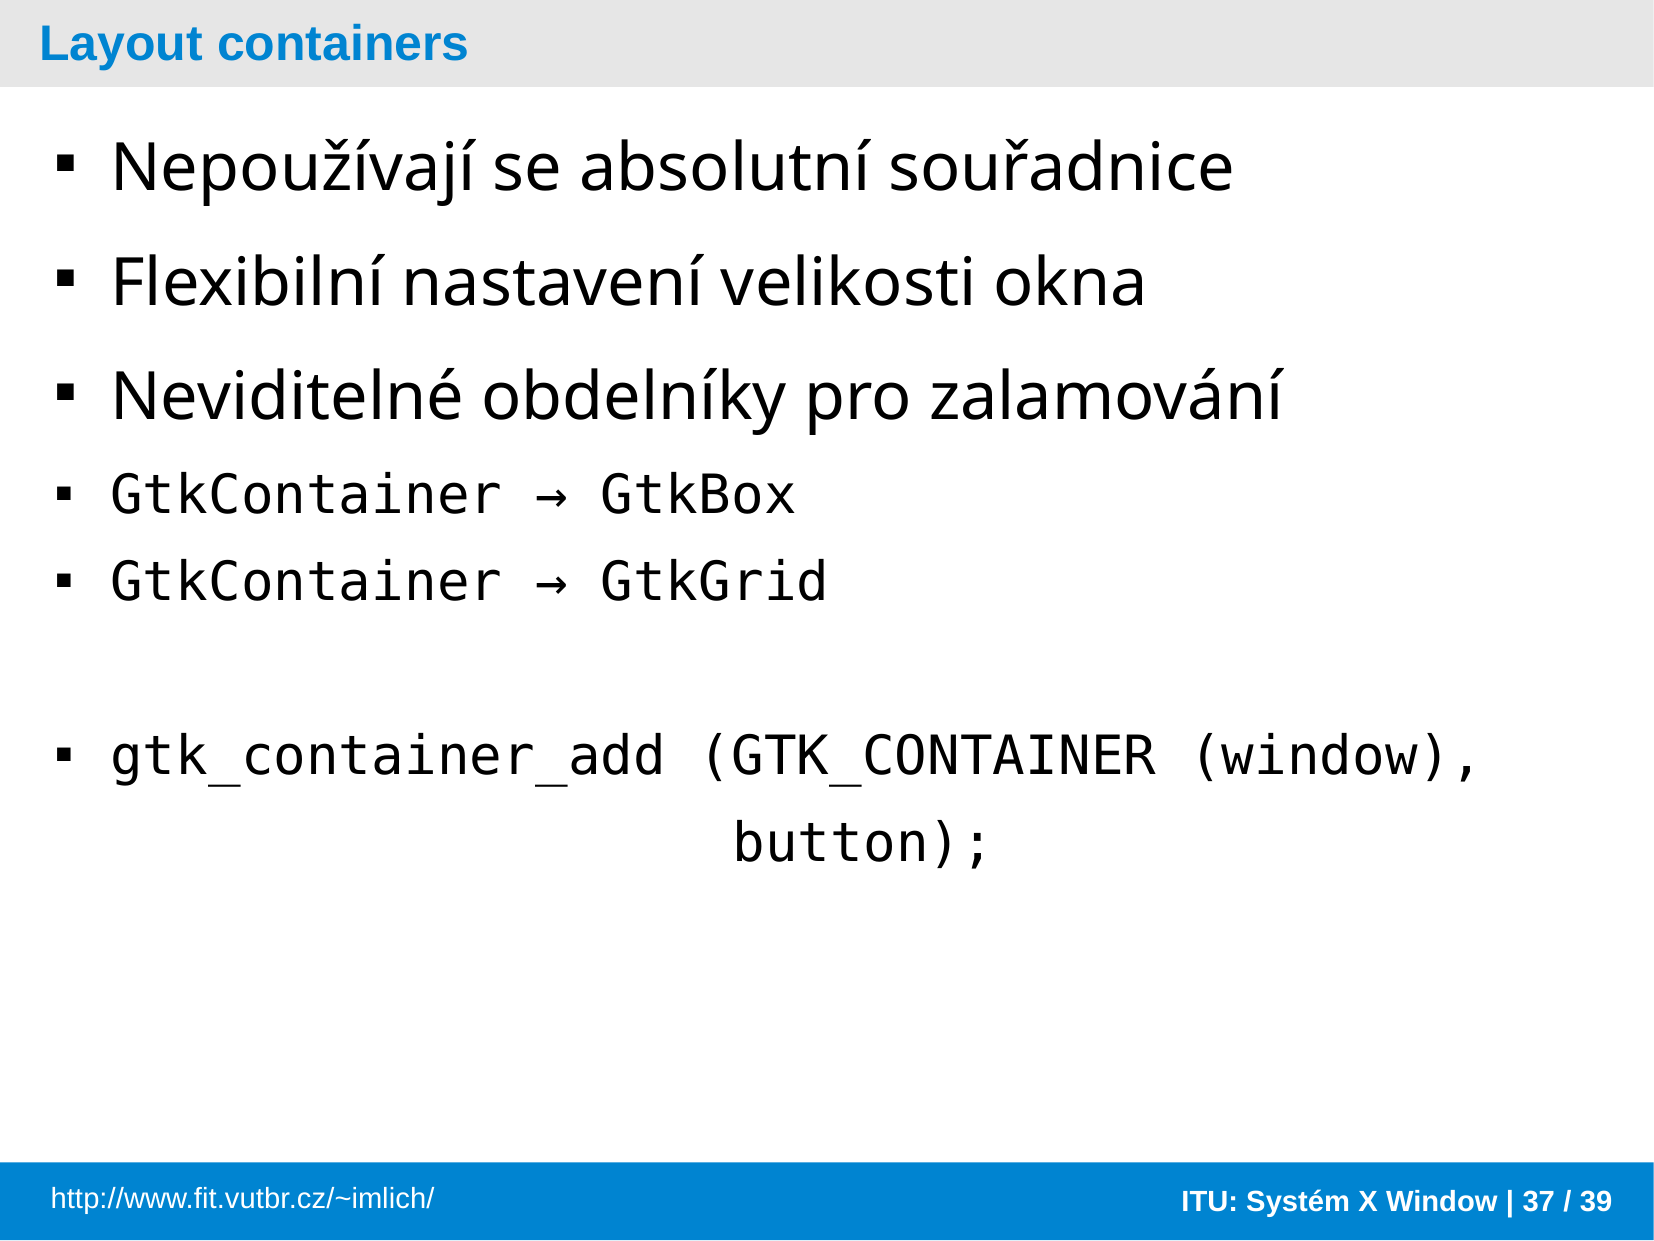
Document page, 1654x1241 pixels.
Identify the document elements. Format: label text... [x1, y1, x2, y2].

list Nepoužívají se absolutní souřadnice Flexibilní nastavení velikosti okna Neviditelné obdelníky pro zalamování GtkContainer → GtkBox GtkContainer → GtkGrid gtk_container_add (GTK_CONTAINER (window), button); [39, 119, 1615, 937]
title Layout containers [39, 5, 1615, 81]
